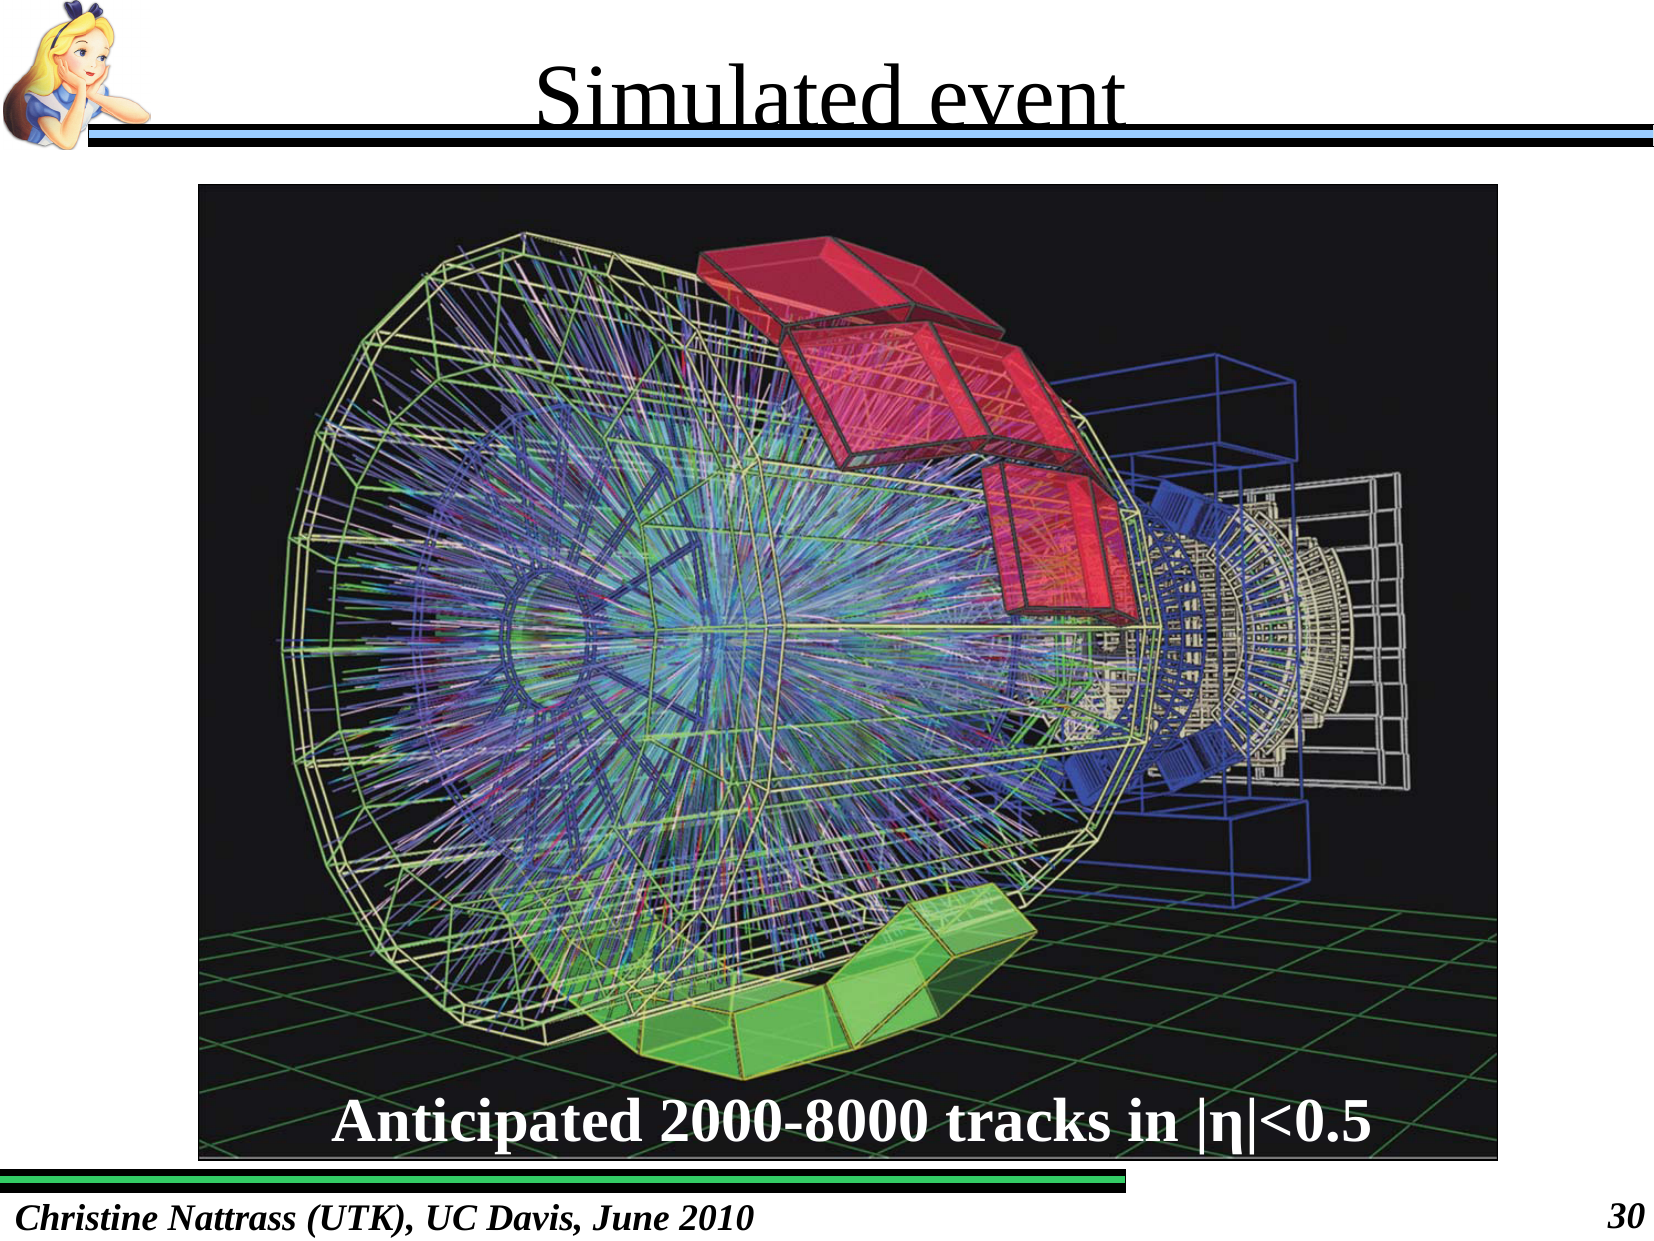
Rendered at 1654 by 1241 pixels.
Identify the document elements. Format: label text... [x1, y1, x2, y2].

picture [198, 193, 1498, 1161]
title Simulated event [86, 0, 1575, 193]
picture [3, 0, 86, 150]
text_box Anticipated 2000-8000 tracks in |η|<0.5 [316, 1078, 1388, 1163]
